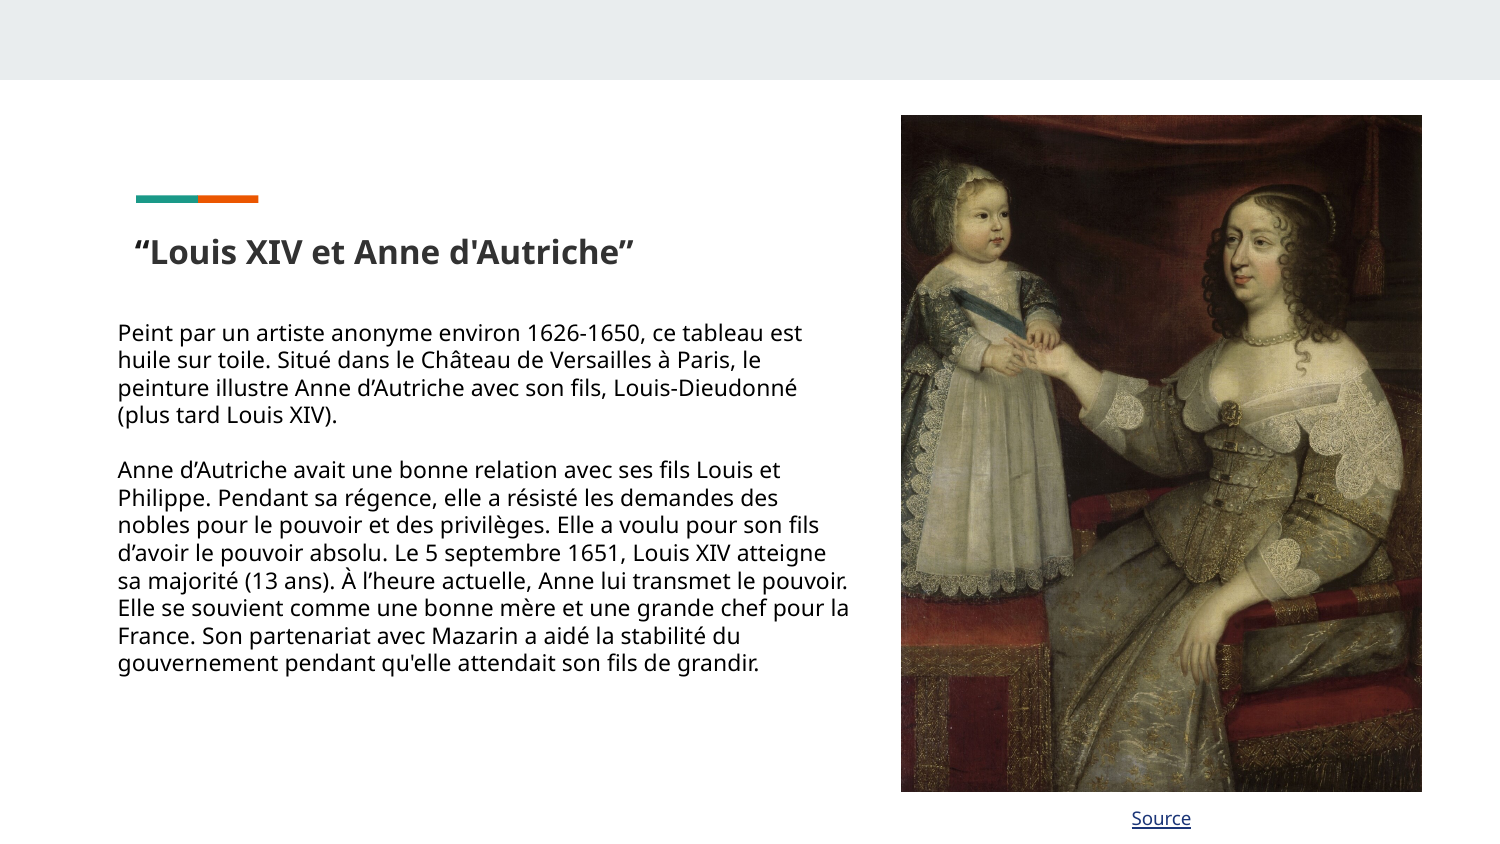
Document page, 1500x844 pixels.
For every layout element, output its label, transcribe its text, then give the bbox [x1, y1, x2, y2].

text_box Source [1098, 792, 1225, 844]
picture [901, 115, 1422, 793]
title “Louis XIV et Anne d'Autriche” [119, 216, 662, 288]
list Peint par un artiste anonyme environ 1626-1650, ce tableau est huile sur toile. Situé dans le Château de Versailles à Paris, le peinture illustre Anne d’Autriche avec son fils, Louis-Dieudonné (plus tard Louis XIV). Anne d’Autriche avait une bonne relation avec ses fils Louis et Philippe. Pendant sa régence, elle a résisté les demandes des nobles pour le pouvoir et des privilèges. Elle a voulu pour son fils d’avoir le pouvoir absolu. Le 5 septembre 1651, Louis XIV atteigne sa majorité (13 ans). À l’heure actuelle, Anne lui transmet le pouvoir. Elle se souvient comme une bonne mère et une grande chef pour la France. Son partenariat avec Mazarin a aidé la stabilité du gouvernement pendant qu'elle attendait son fils de grandir. [102, 303, 871, 793]
